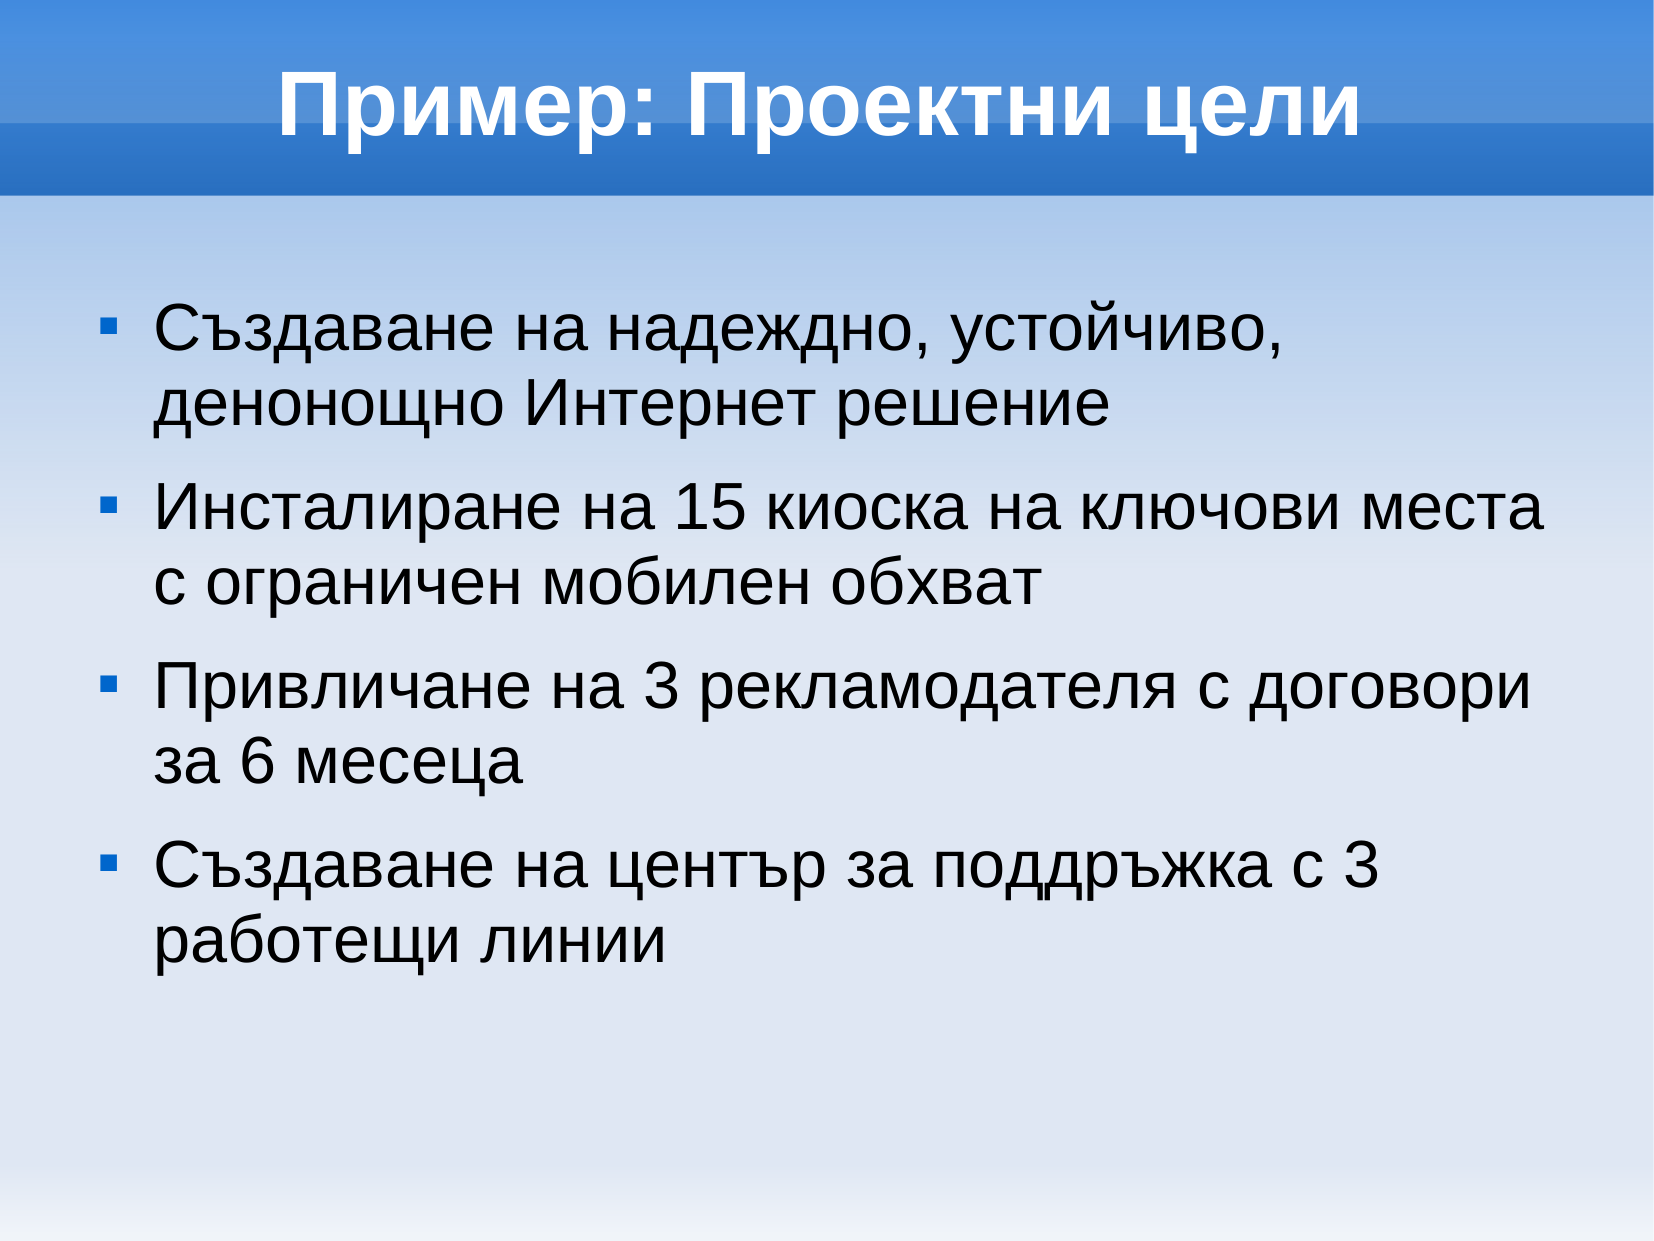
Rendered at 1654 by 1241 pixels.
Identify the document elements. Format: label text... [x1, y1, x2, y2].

picture [0, 0, 1654, 1241]
list Създаване на надеждно, устойчиво, денонощно Интернет решение Инсталиране на 15 киоска на ключови места с ограничен мобилен обхват Привличане на 3 рекламодателя с договори за 6 месеца Създаване на център за поддръжка с 3 работещи линии [82, 290, 1571, 1109]
title Пример: Проектни цели [76, 0, 1565, 208]
